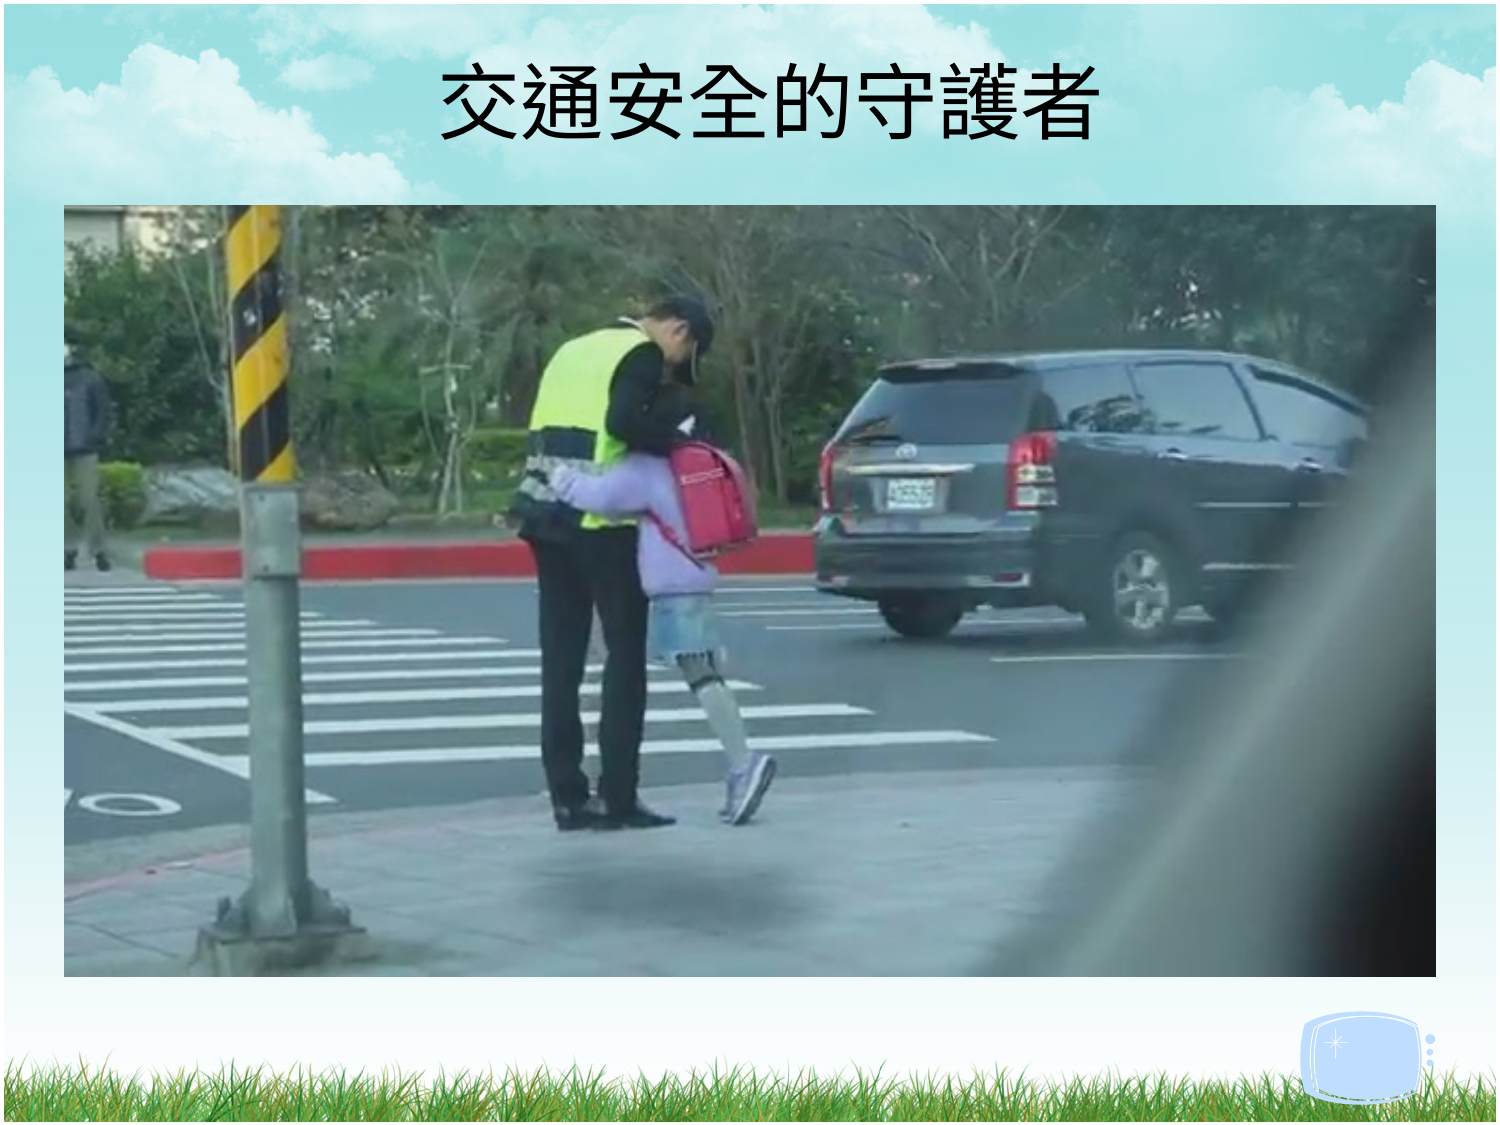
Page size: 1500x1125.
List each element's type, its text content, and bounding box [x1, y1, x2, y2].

text_box 交通安全的守護者 [423, 42, 1119, 159]
picture [0, 0, 1500, 1125]
